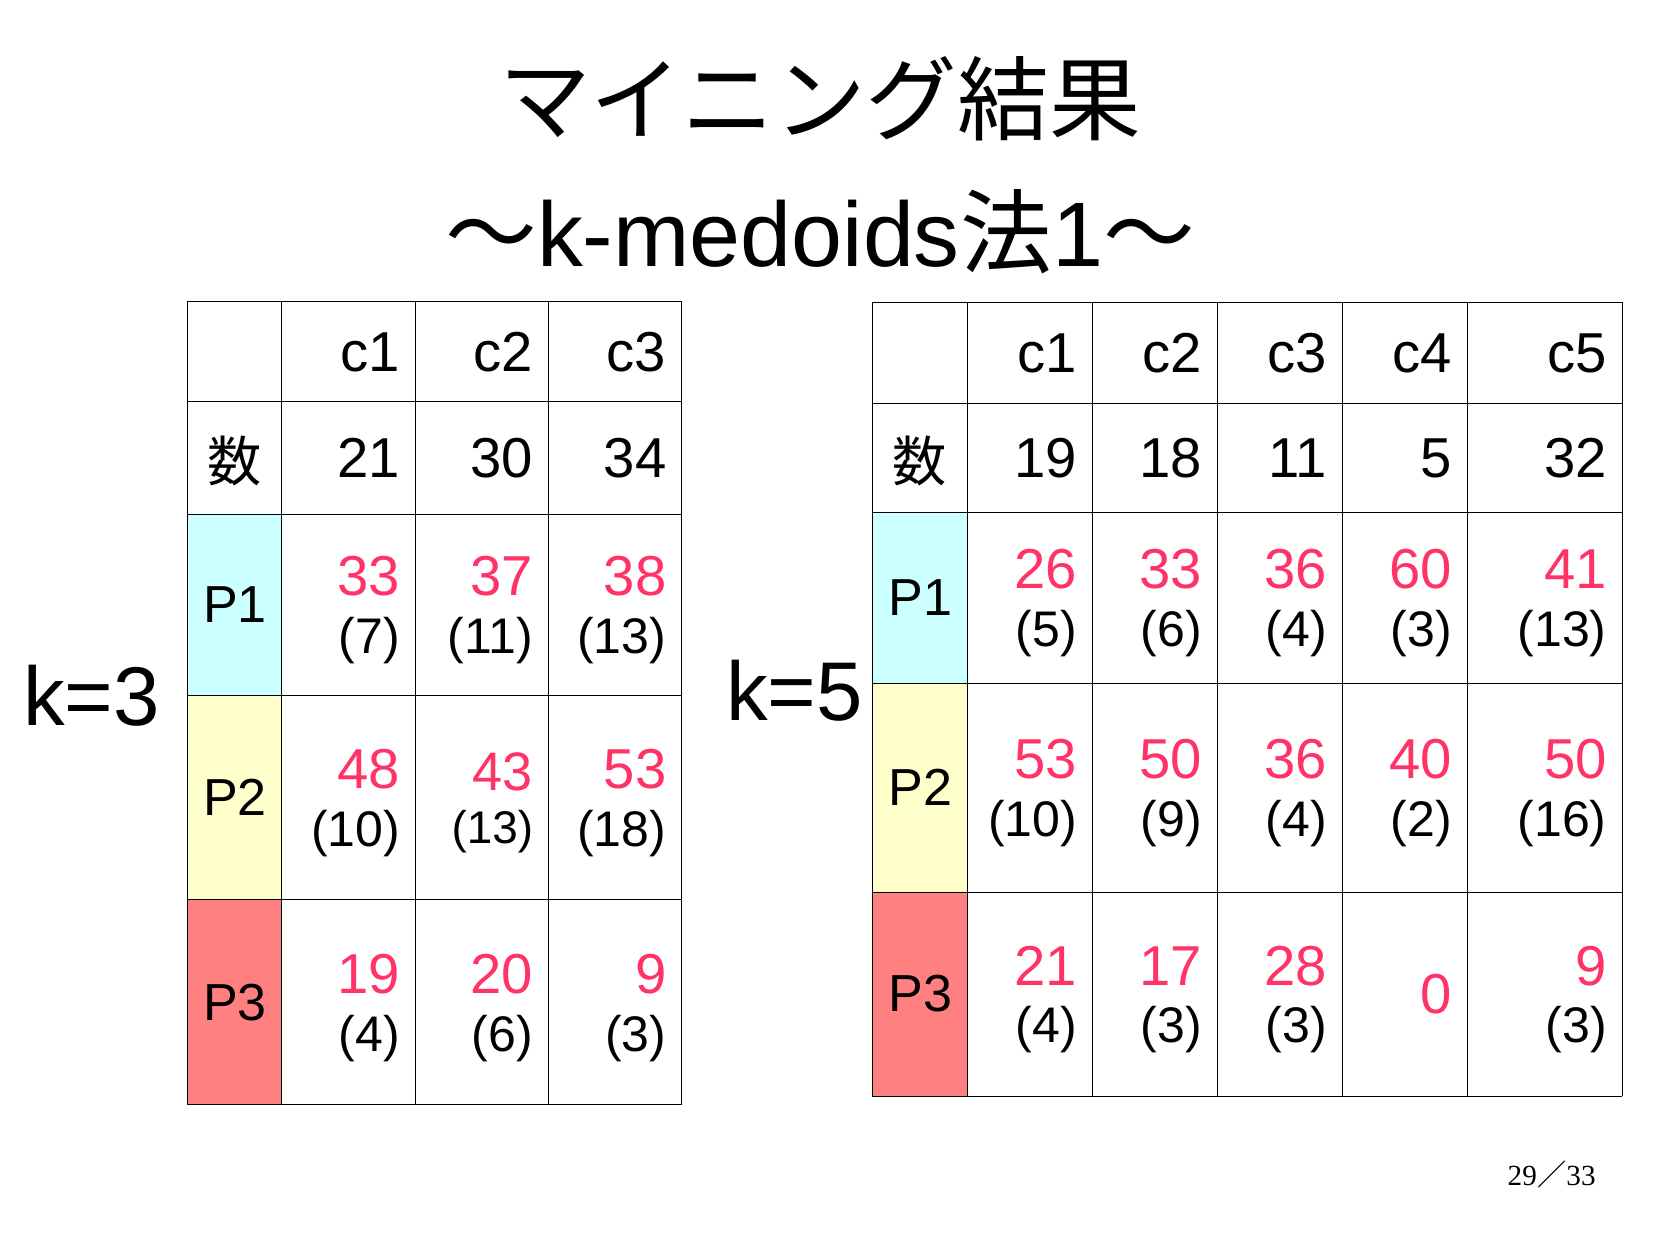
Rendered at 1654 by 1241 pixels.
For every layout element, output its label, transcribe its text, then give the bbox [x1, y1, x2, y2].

table_cell 36 (4) [1218, 513, 1342, 683]
table_cell 30 [416, 402, 548, 514]
table_header c5 [1468, 303, 1622, 403]
table_cell 19 [968, 404, 1092, 512]
table_header [873, 303, 967, 403]
table_cell 数 [188, 402, 281, 514]
table_cell 数 [873, 404, 967, 512]
table_cell 38 (13) [549, 515, 681, 695]
table_cell 50 (16) [1468, 684, 1622, 892]
table_cell 5 [1343, 404, 1467, 512]
title k=3 [0, 649, 187, 743]
title マイニング結果 〜k-medoids法1〜 [76, 56, 1565, 264]
table_cell 28 (3) [1218, 893, 1342, 1096]
table_cell 53 (10) [968, 684, 1092, 892]
table_cell 50 (9) [1093, 684, 1217, 892]
table_cell 0 [1343, 893, 1467, 1096]
table_cell 9 (3) [549, 900, 681, 1104]
table_cell 37 (11) [416, 515, 548, 695]
table_cell P3 [188, 900, 281, 1104]
table_cell 21 [282, 402, 415, 514]
table_cell P1 [873, 513, 967, 683]
table_cell 32 [1468, 404, 1622, 512]
table_cell P2 [873, 684, 967, 892]
table_cell 48 (10) [282, 696, 415, 899]
table_cell 34 [549, 402, 681, 514]
table_cell P3 [873, 893, 967, 1096]
table_cell 9 (3) [1468, 893, 1622, 1096]
table_header [188, 302, 281, 401]
table_header c2 [1093, 303, 1217, 403]
table_cell 41 (13) [1468, 513, 1622, 683]
table_header c3 [549, 302, 681, 401]
table_cell 21 (4) [968, 893, 1092, 1096]
table_cell 20 (6) [416, 900, 548, 1104]
table_header c2 [416, 302, 548, 401]
table_cell 33 (6) [1093, 513, 1217, 683]
table_cell 11 [1218, 404, 1342, 512]
table_cell 19 (4) [282, 900, 415, 1104]
table_cell P1 [188, 515, 281, 695]
table_cell 17 (3) [1093, 893, 1217, 1096]
table_cell 18 [1093, 404, 1217, 512]
table_cell 26 (5) [968, 513, 1092, 683]
title k=5 [682, 644, 916, 739]
table_cell 43 (13) [416, 696, 548, 899]
table_header c1 [282, 302, 415, 401]
table_cell 36 (4) [1218, 684, 1342, 892]
table_cell 53 (18) [549, 696, 681, 899]
table_cell P2 [188, 696, 281, 899]
table_header c1 [968, 303, 1092, 403]
table_cell 60 (3) [1343, 513, 1467, 683]
table_header c3 [1218, 303, 1342, 403]
table_cell 33 (7) [282, 515, 415, 695]
table_header c4 [1343, 303, 1467, 403]
table_cell 40 (2) [1343, 684, 1467, 892]
